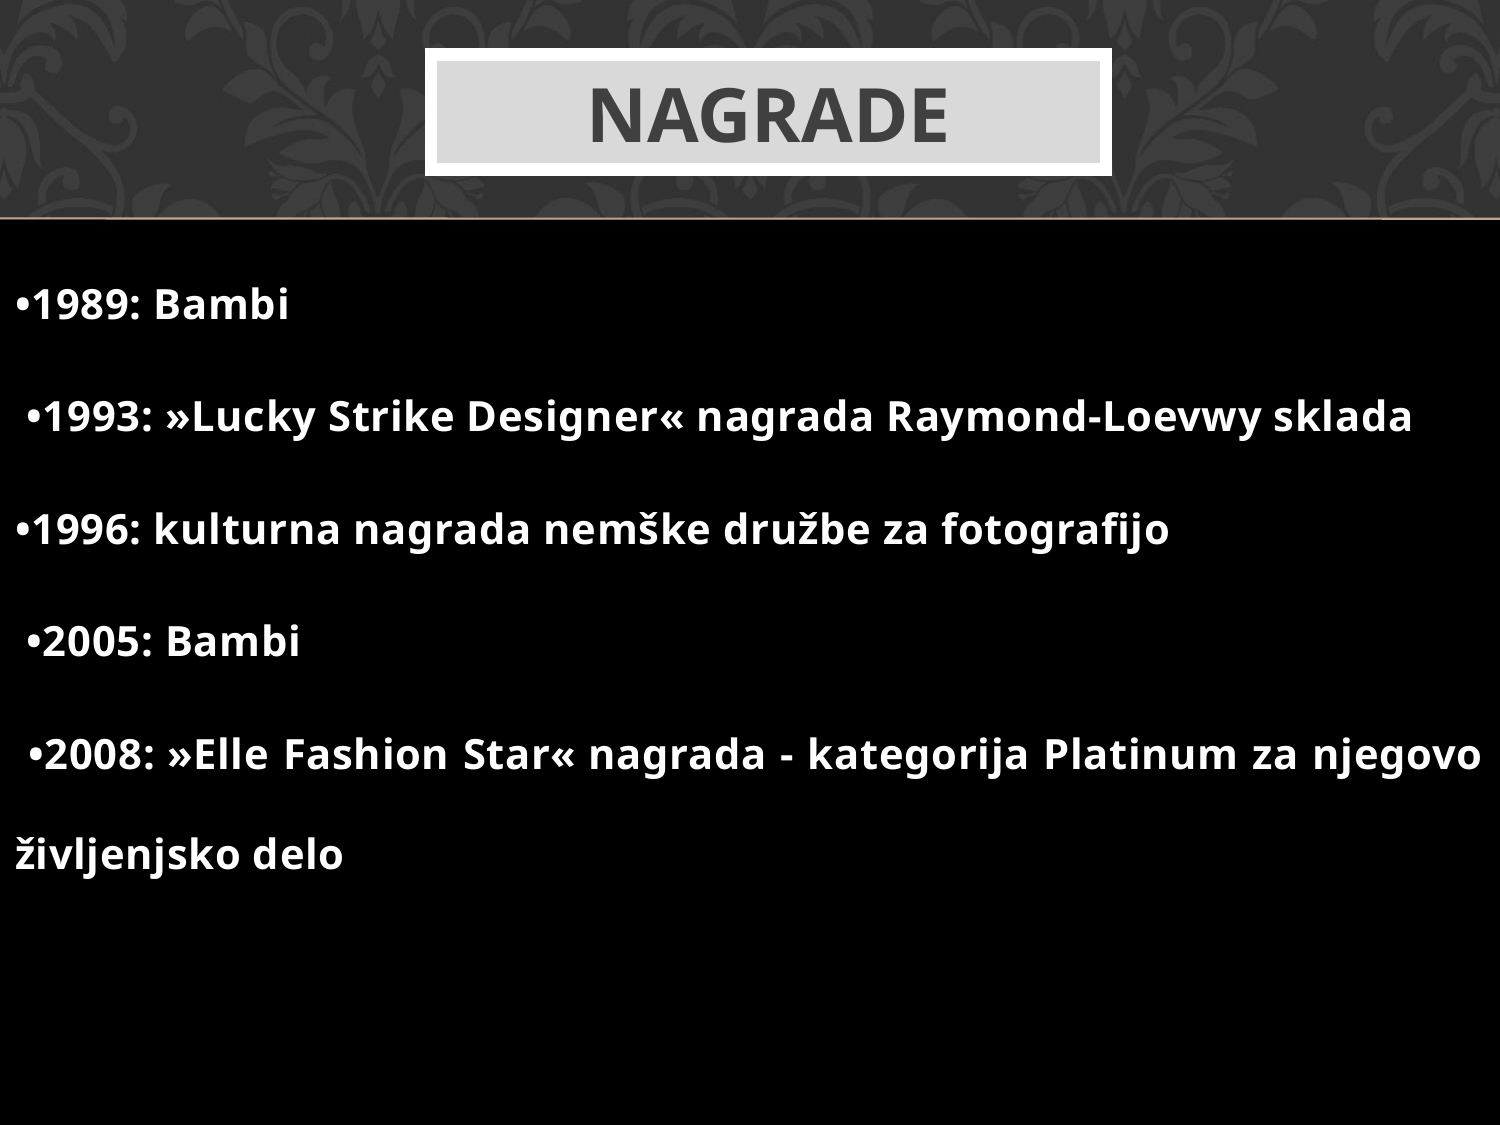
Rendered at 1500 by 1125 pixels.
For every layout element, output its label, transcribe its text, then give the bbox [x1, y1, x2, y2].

list •1989: Bambi •1993: »Lucky Strike Designer« nagrada Raymond-Loevwy sklada •1996: kulturna nagrada nemške družbe za fotografijo •2005: Bambi •2008: »Elle Fashion Star« nagrada - kategorija Platinum za njegovo življenjsko delo [0, 220, 1500, 1125]
title NAGRADE [431, 54, 1106, 170]
picture [0, 0, 1500, 217]
